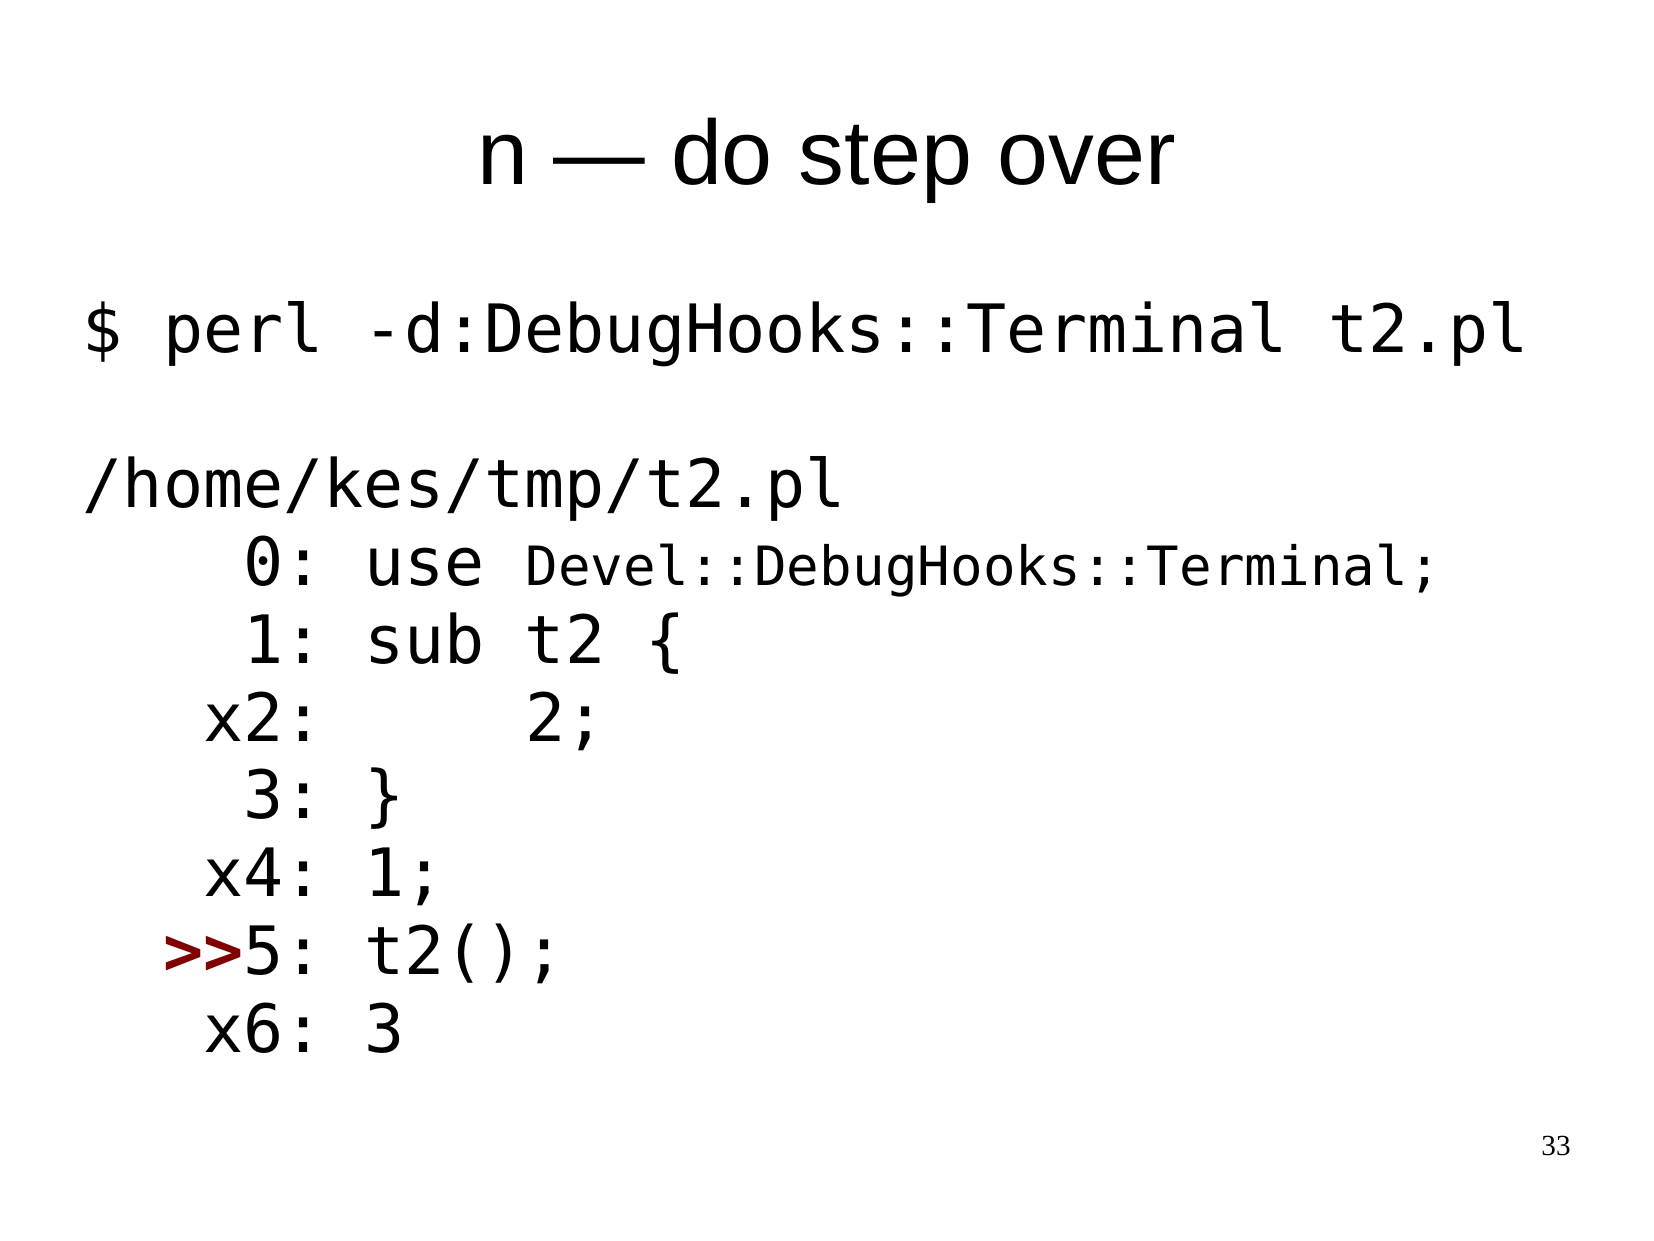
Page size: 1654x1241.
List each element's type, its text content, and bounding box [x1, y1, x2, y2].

title n — do step over [82, 49, 1571, 257]
subtitle $ perl -d:DebugHooks::Terminal t2.pl /home/kes/tmp/t2.pl 0: use Devel::DebugHooks::Terminal; 1: sub t2 { x2: 2; 3: } x4: 1; >>5: t2(); x6: 3 [82, 290, 1571, 1158]
